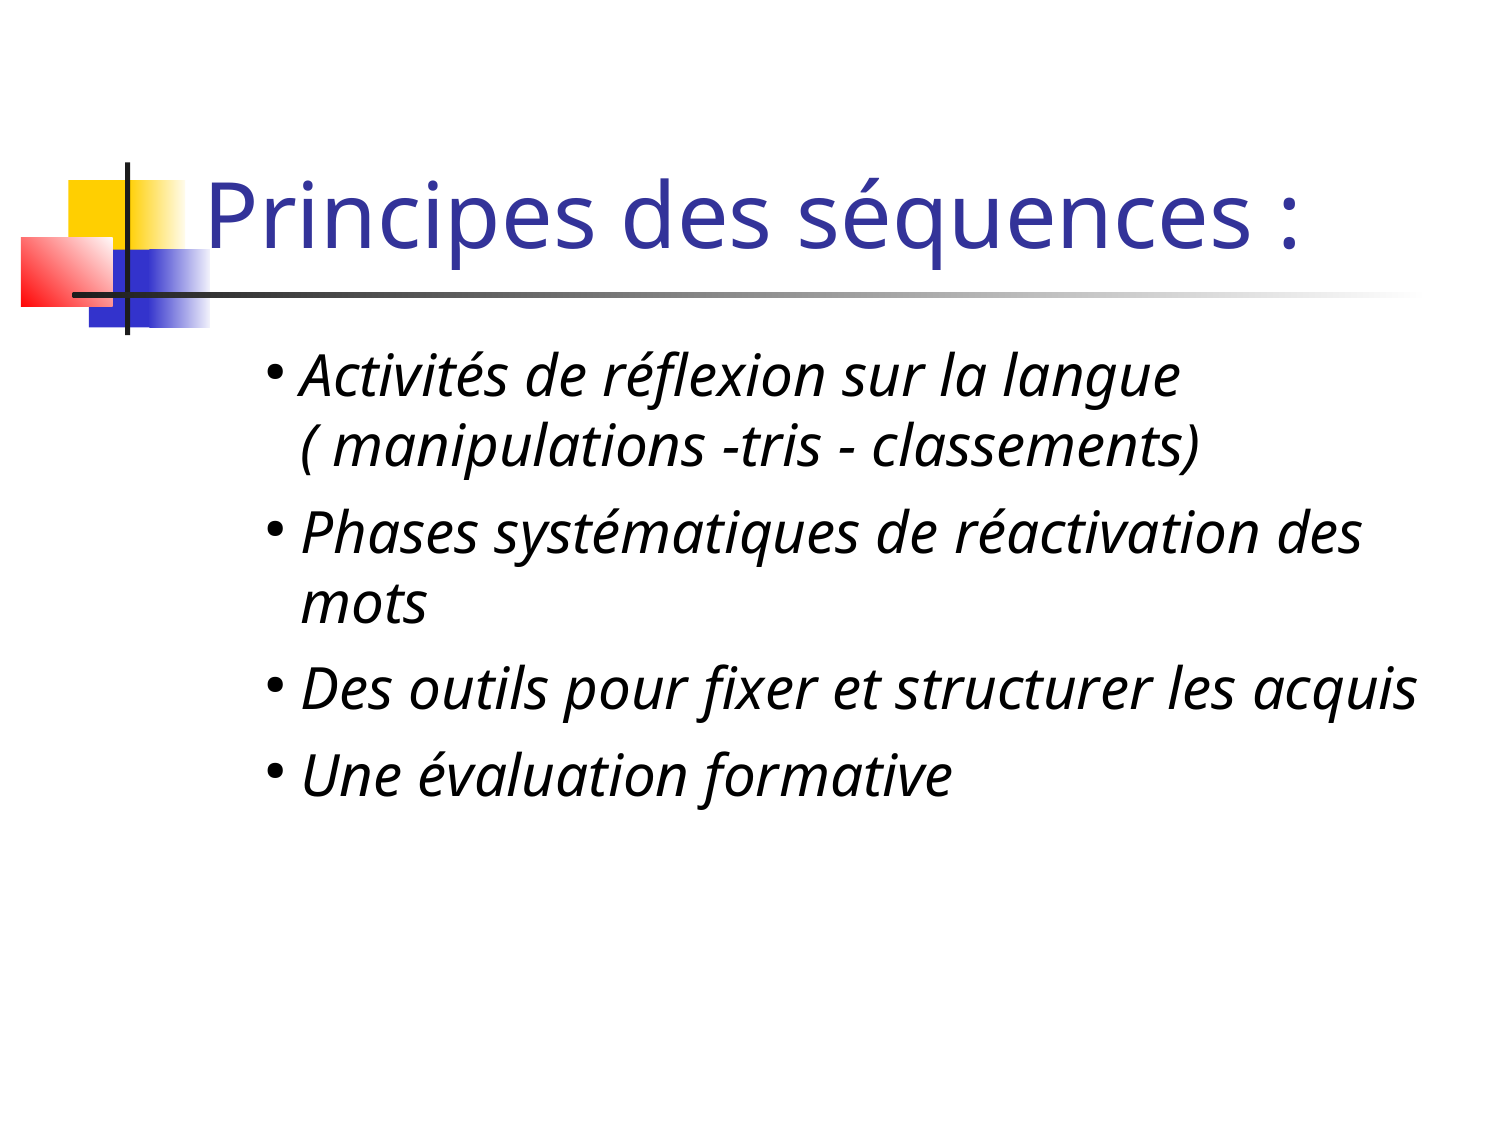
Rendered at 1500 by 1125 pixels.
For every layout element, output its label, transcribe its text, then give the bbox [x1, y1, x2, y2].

list Activités de réflexion sur la langue ( manipulations -tris - classements) Phases systématiques de réactivation des mots Des outils pour fixer et structurer les acquis Une évaluation formative [193, 330, 1469, 1006]
title Principes des séquences : [188, 35, 1467, 275]
